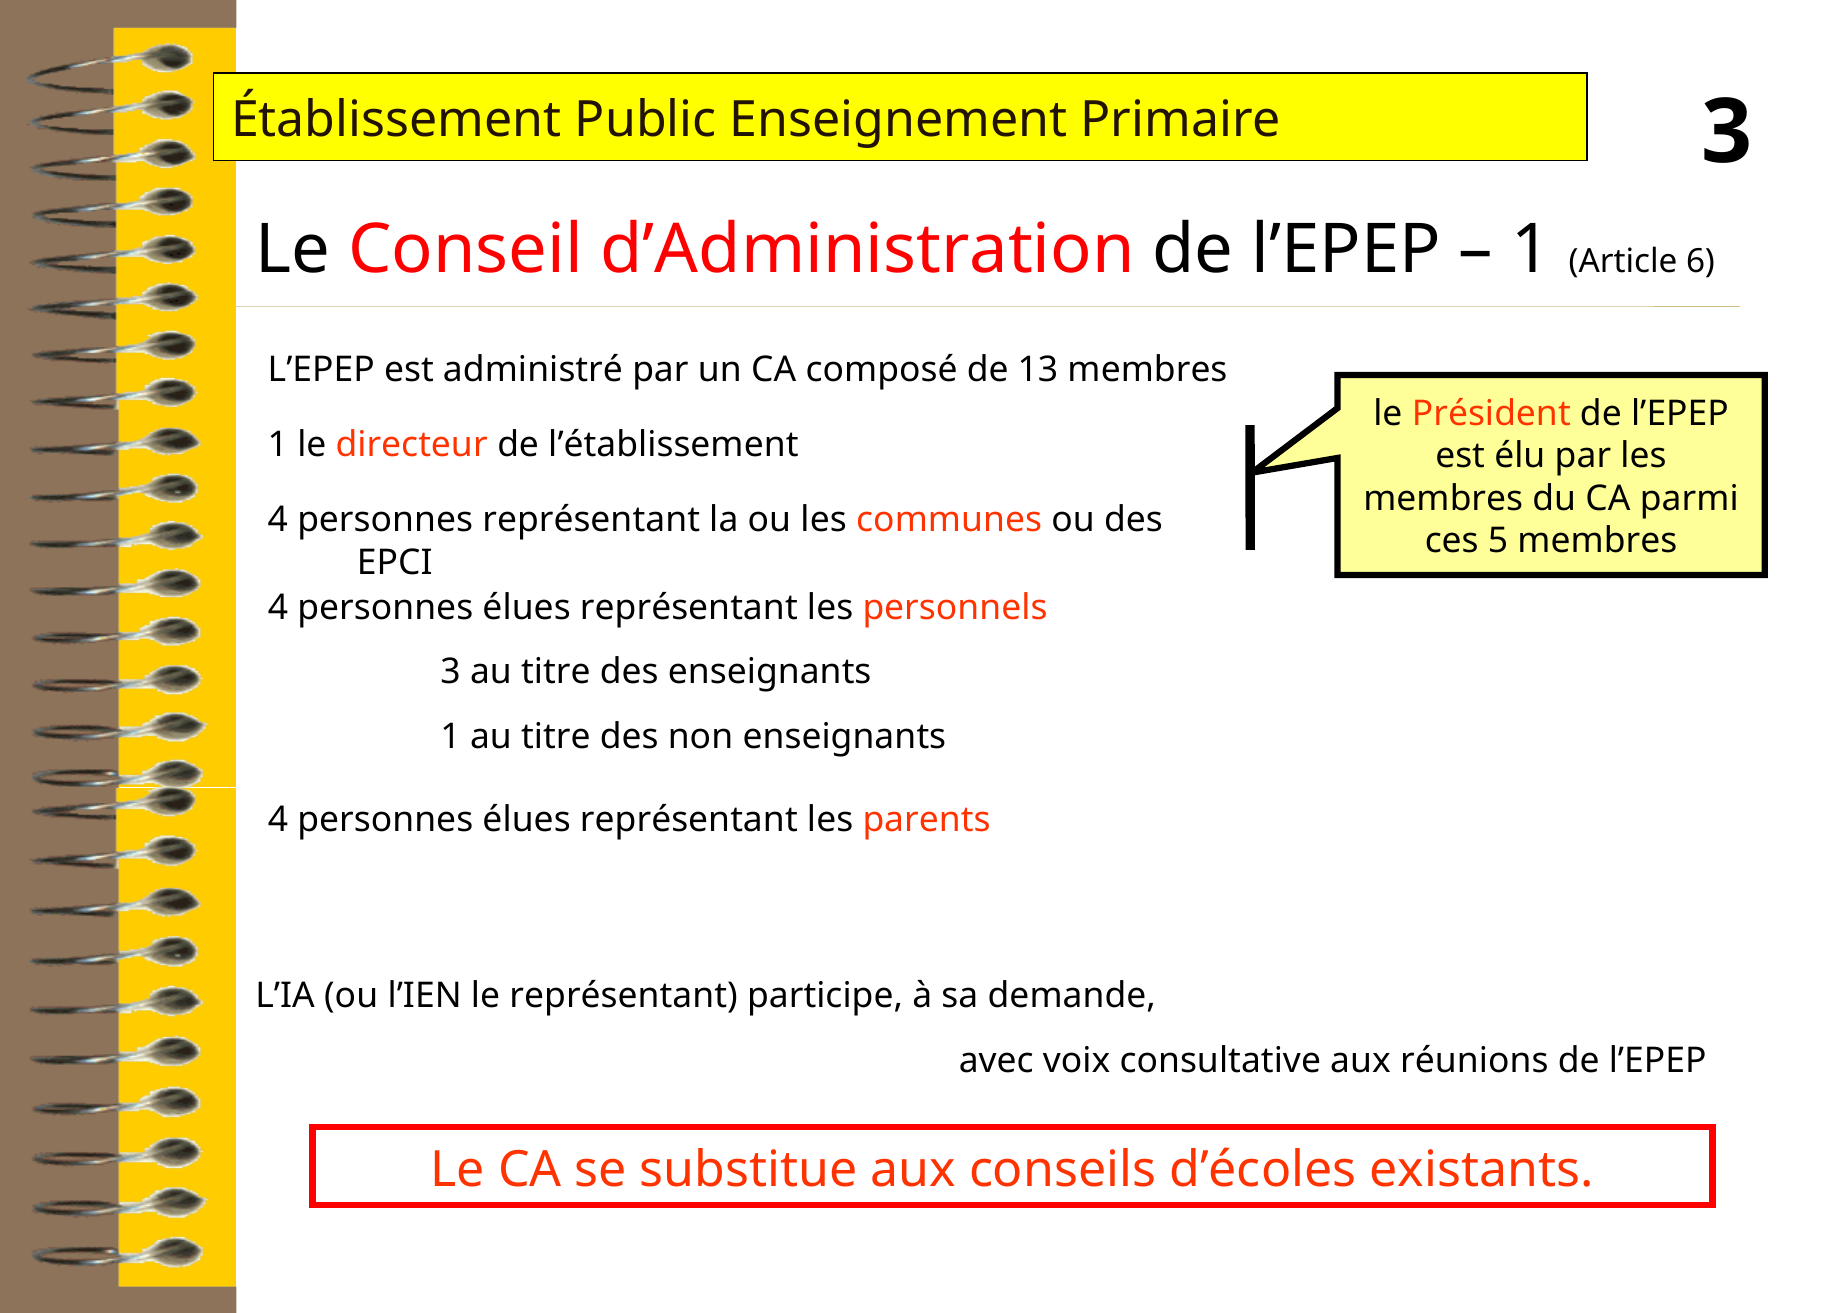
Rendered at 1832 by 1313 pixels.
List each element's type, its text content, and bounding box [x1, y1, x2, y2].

text_box 4 personnes élues représentant les personnels 3 au titre des enseignants 1 au titre des non enseignants [249, 574, 1238, 765]
list Le Conseil d’Administration de l’EPEP – 1 (Article 6)‏ [237, 189, 1740, 307]
picture [0, 0, 237, 1313]
text_box Le CA se substitue aux conseils d’écoles existants. [312, 1127, 1713, 1206]
text_box L’EPEP est administré par un CA composé de 13 membres [249, 337, 1263, 398]
text_box L’IA (ou l’IEN le représentant) participe, à sa demande, avec voix consultative aux réunions de l’EPEP [237, 963, 1726, 1089]
title Établissement Public Enseignement Primaire [213, 72, 1587, 161]
text_box 4 personnes élues représentant les parents [249, 787, 1100, 848]
text_box 4 personnes représentant la ou les communes ou des EPCI [249, 487, 1263, 591]
text_box le Président de l’EPEP est élu par les membres du CA parmi ces 5 membres [1255, 374, 1765, 576]
text_box 1 le directeur de l’établissement [249, 412, 1227, 473]
